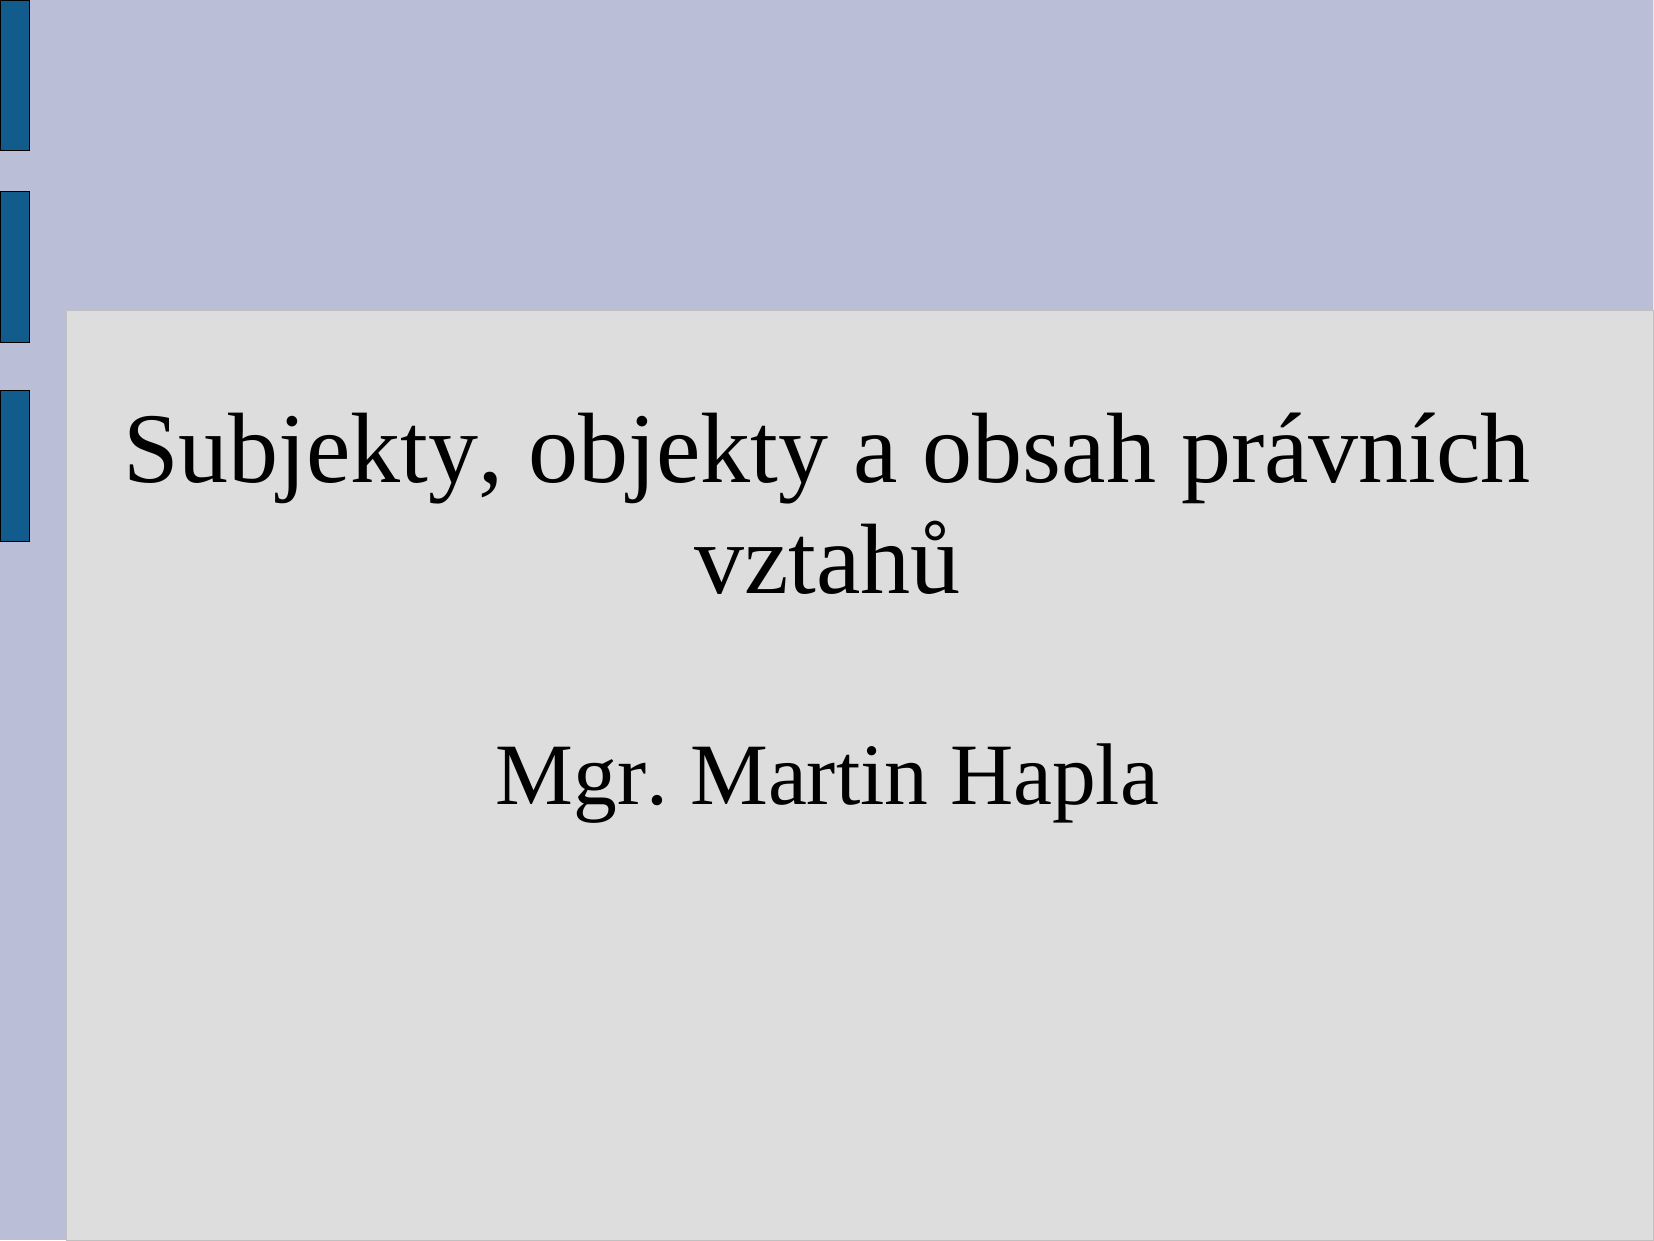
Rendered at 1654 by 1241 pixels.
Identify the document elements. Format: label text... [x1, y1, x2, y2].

subtitle Subjekty, objekty a obsah právních vztahů Mgr. Martin Hapla [121, 91, 1534, 1127]
